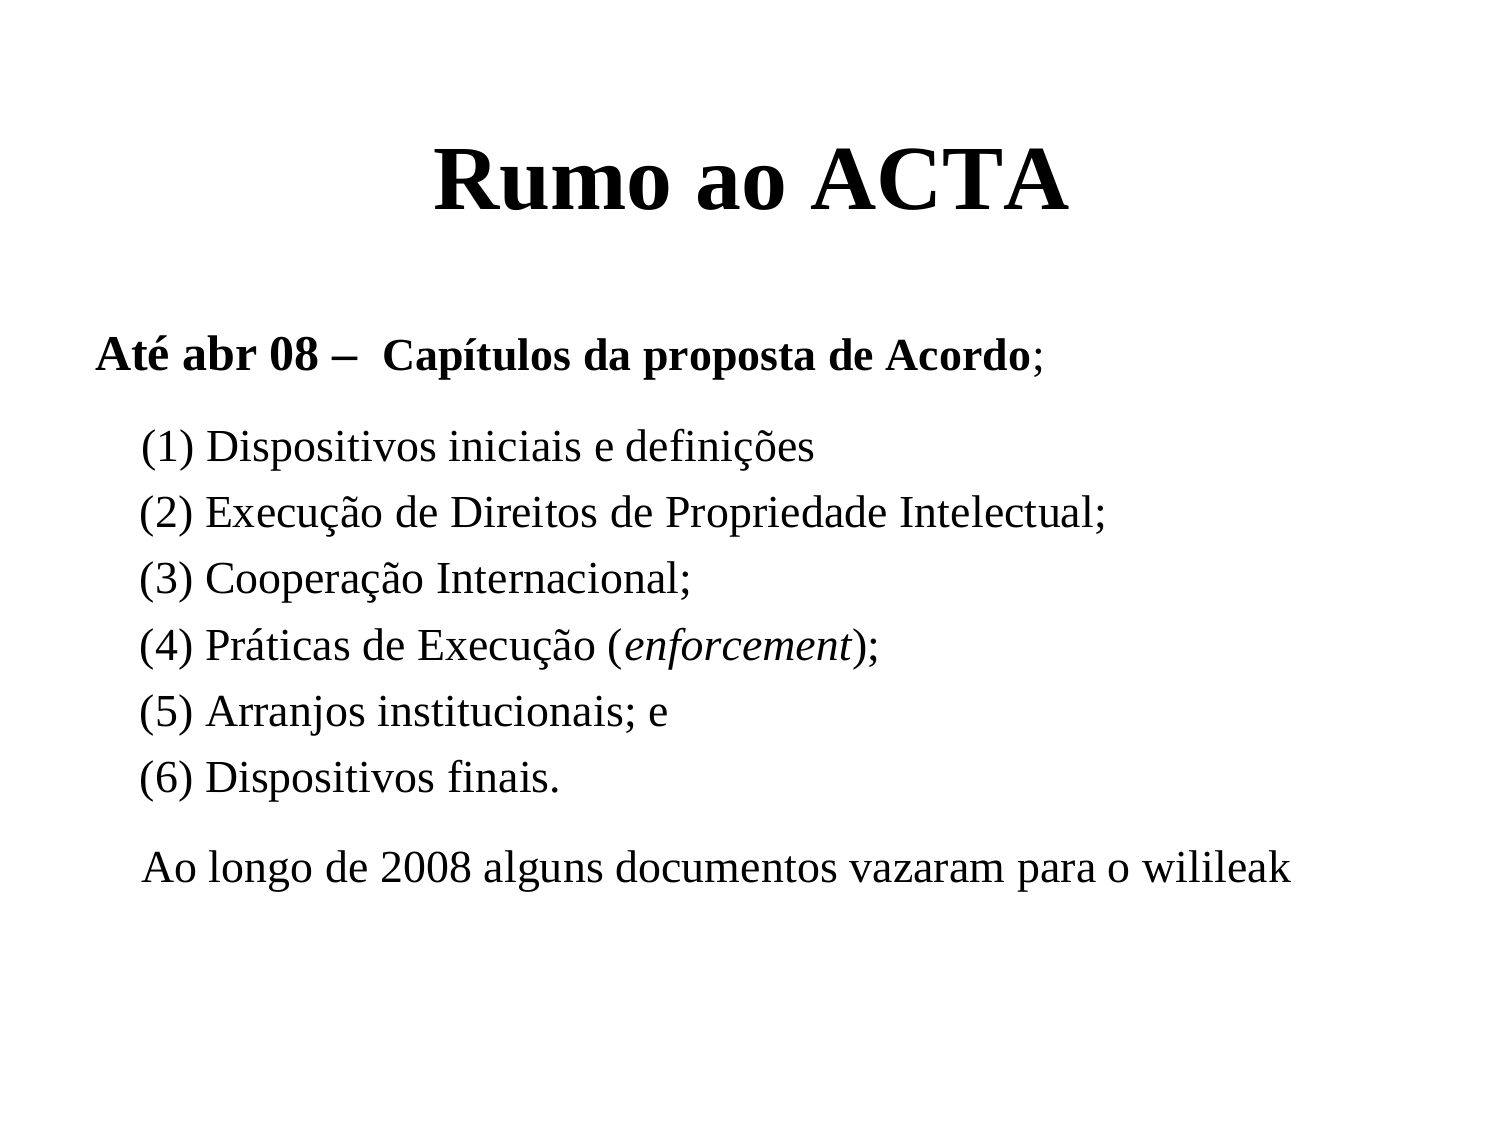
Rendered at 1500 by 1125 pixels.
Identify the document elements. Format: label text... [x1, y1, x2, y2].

text_box Até abr 08 – Capítulos da proposta de Acordo; (1) Dispositivos iniciais e definições (2) Execução de Direitos de Propriedade Intelectual; (3) Cooperação Internacional; (4) Práticas de Execução (enforcement); (5) Arranjos institucionais; e (6) Dispositivos finais. Ao longo de 2008 alguns documentos vazaram para o wilileak [80, 246, 1434, 935]
title Rumo ao ACTA [87, 52, 1416, 246]
